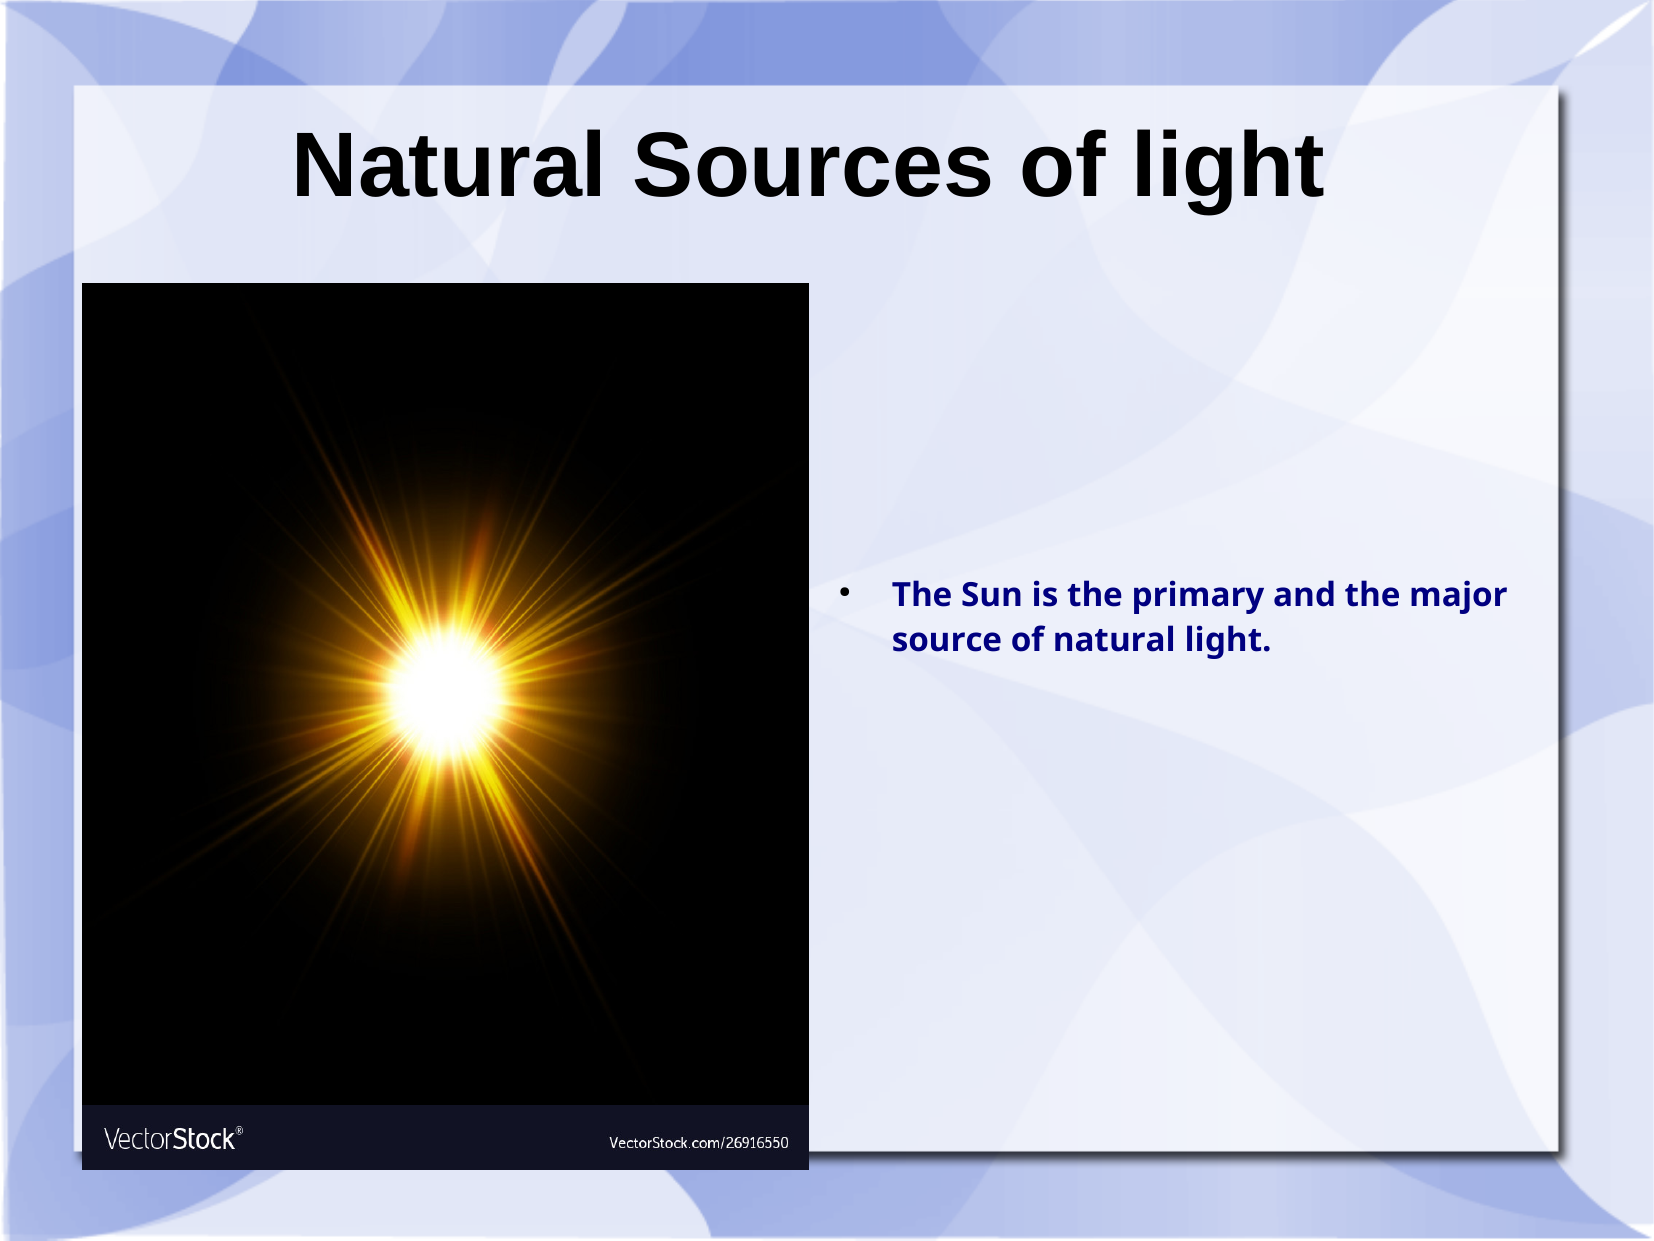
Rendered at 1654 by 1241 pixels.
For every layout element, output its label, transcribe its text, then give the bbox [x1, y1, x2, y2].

title Natural Sources of light [82, 113, 1536, 319]
picture [0, 0, 1654, 1241]
list The Sun is the primary and the major source of natural light. [821, 496, 1548, 730]
